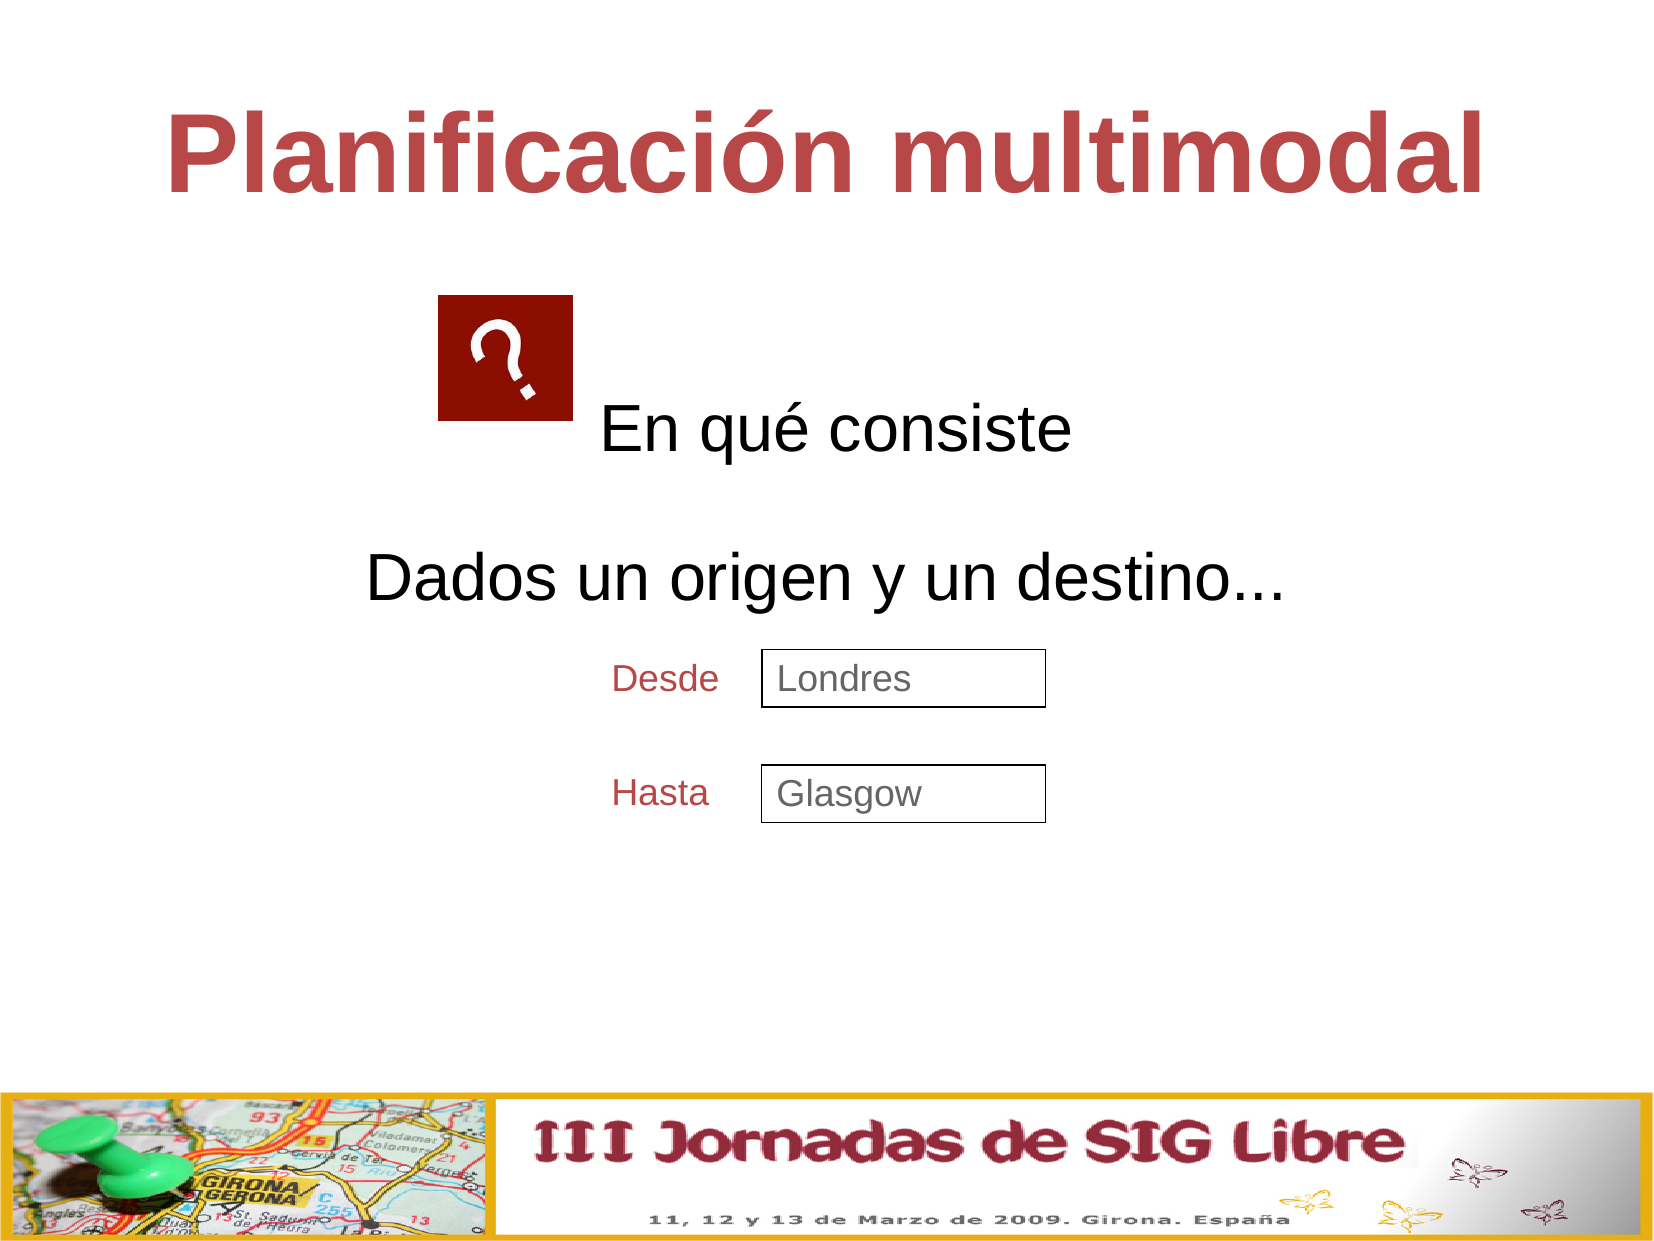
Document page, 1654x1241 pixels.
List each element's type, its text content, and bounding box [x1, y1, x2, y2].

text_box Desde [596, 649, 761, 708]
title Planificación multimodal [82, 49, 1571, 242]
picture [438, 295, 573, 421]
subtitle En qué consiste Dados un origen y un destino... [82, 242, 1571, 1062]
text_box Hasta [596, 764, 762, 822]
text_box Londres [761, 649, 1046, 708]
text_box Glasgow [761, 765, 1046, 823]
picture [0, 1092, 1654, 1241]
